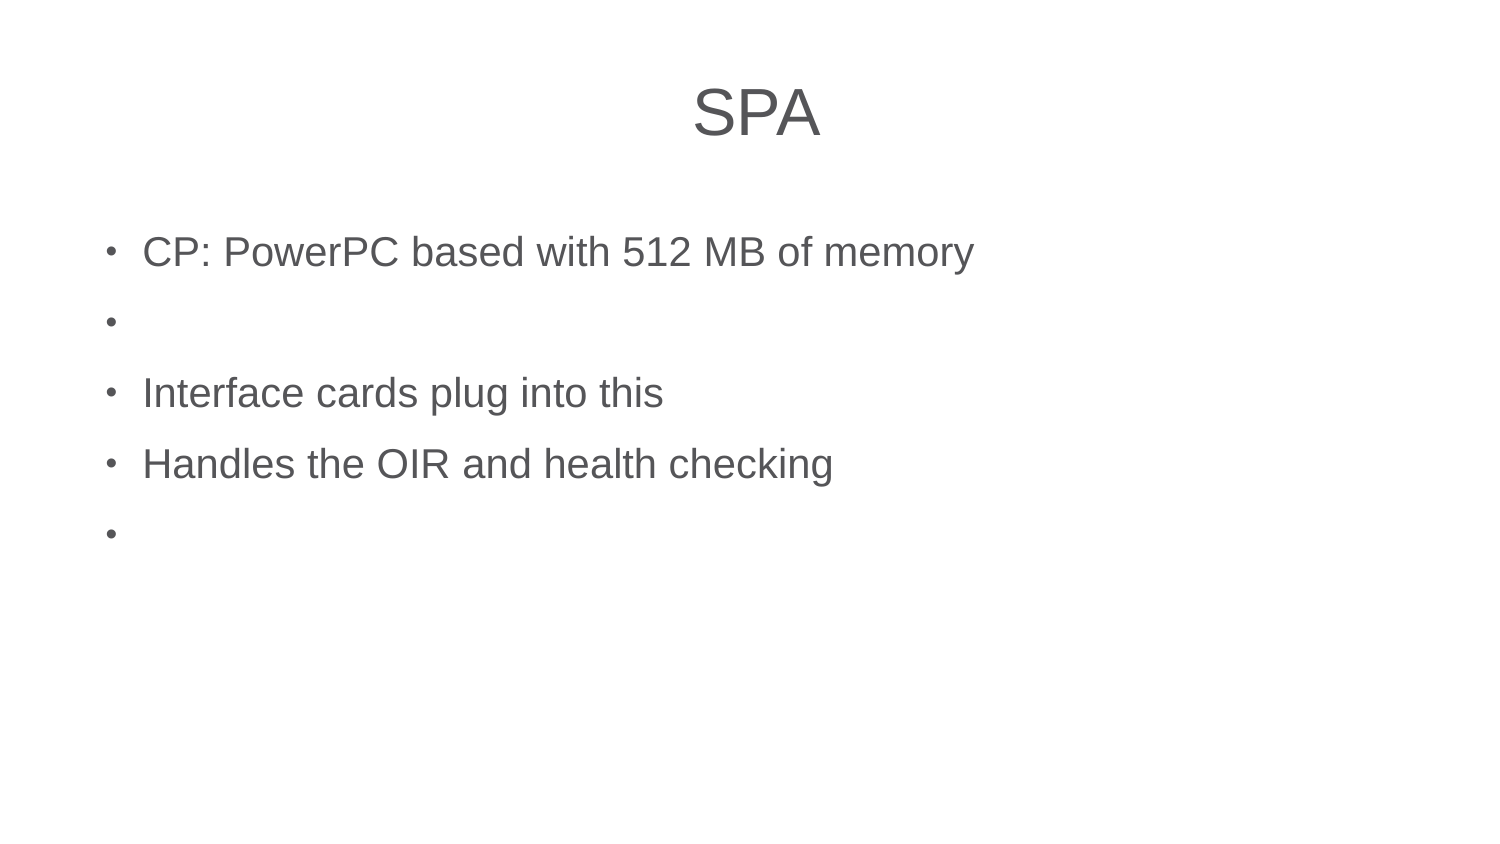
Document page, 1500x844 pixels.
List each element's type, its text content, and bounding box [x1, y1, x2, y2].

title SPA [71, 55, 1441, 177]
list CP: PowerPC based with 512 MB of memory Interface cards plug into this Handles the OIR and health checking [71, 221, 1441, 741]
